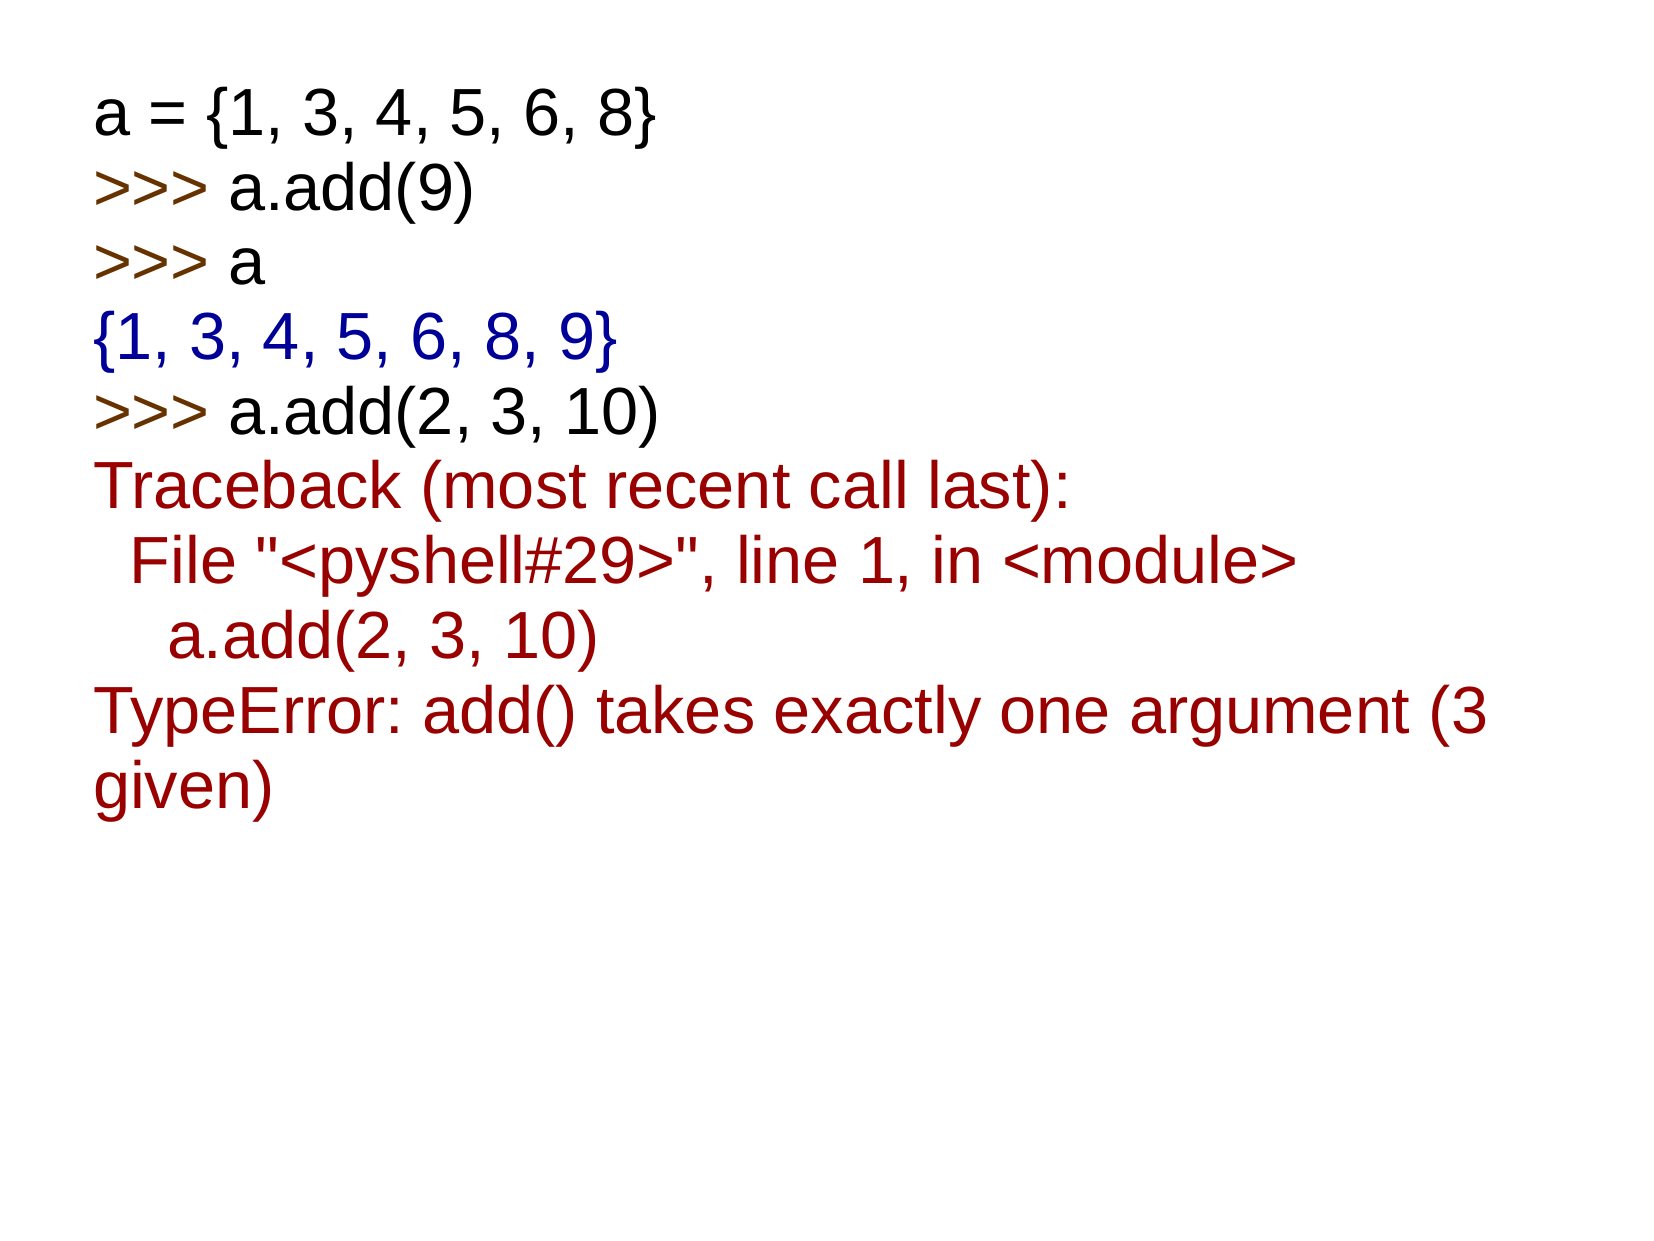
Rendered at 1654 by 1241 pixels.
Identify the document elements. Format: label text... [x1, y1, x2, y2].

text_box a = {1, 3, 4, 5, 6, 8} >>> a.add(9) >>> a {1, 3, 4, 5, 6, 8, 9} >>> a.add(2, 3, 10) Traceback (most recent call last): File "<pyshell#29>", line 1, in <module> a.add(2, 3, 10) TypeError: add() takes exactly one argument (3 given) [78, 67, 1607, 830]
